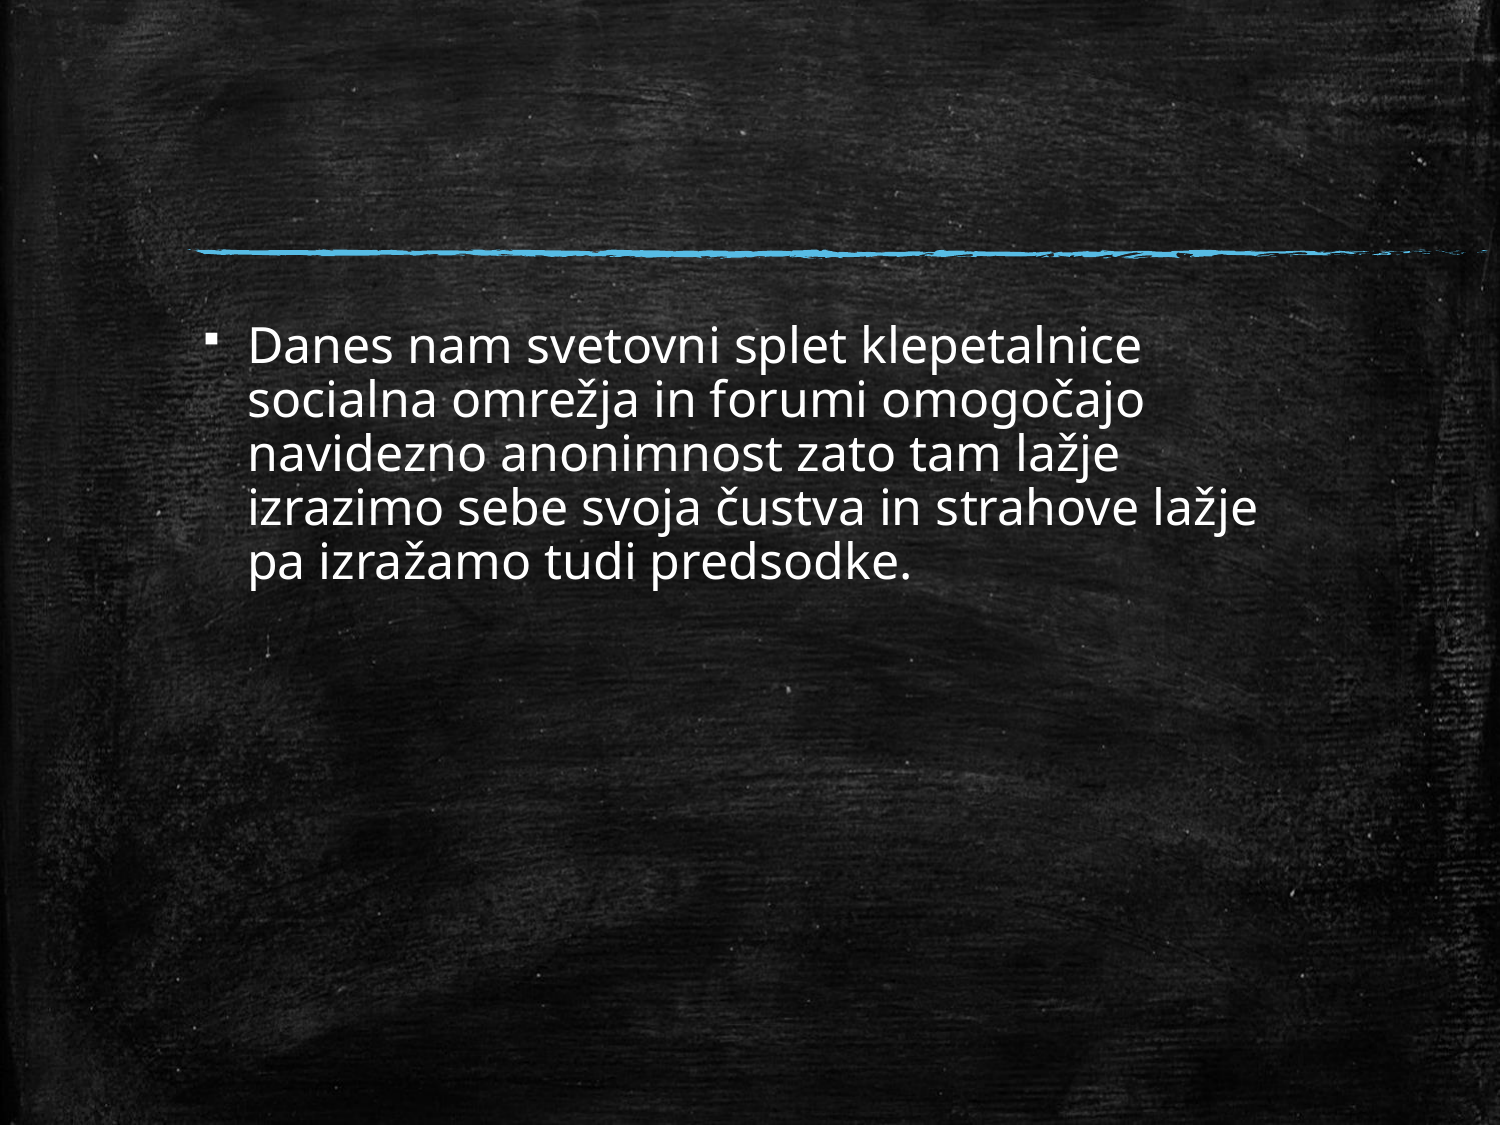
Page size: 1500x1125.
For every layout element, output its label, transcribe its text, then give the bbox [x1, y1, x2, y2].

list Danes nam svetovni splet klepetalnice socialna omrežja in forumi omogočajo navidezno anonimnost zato tam lažje izrazimo sebe svoja čustva in strahove lažje pa izražamo tudi predsodke. [187, 312, 1313, 1013]
picture [0, 0, 1500, 1125]
